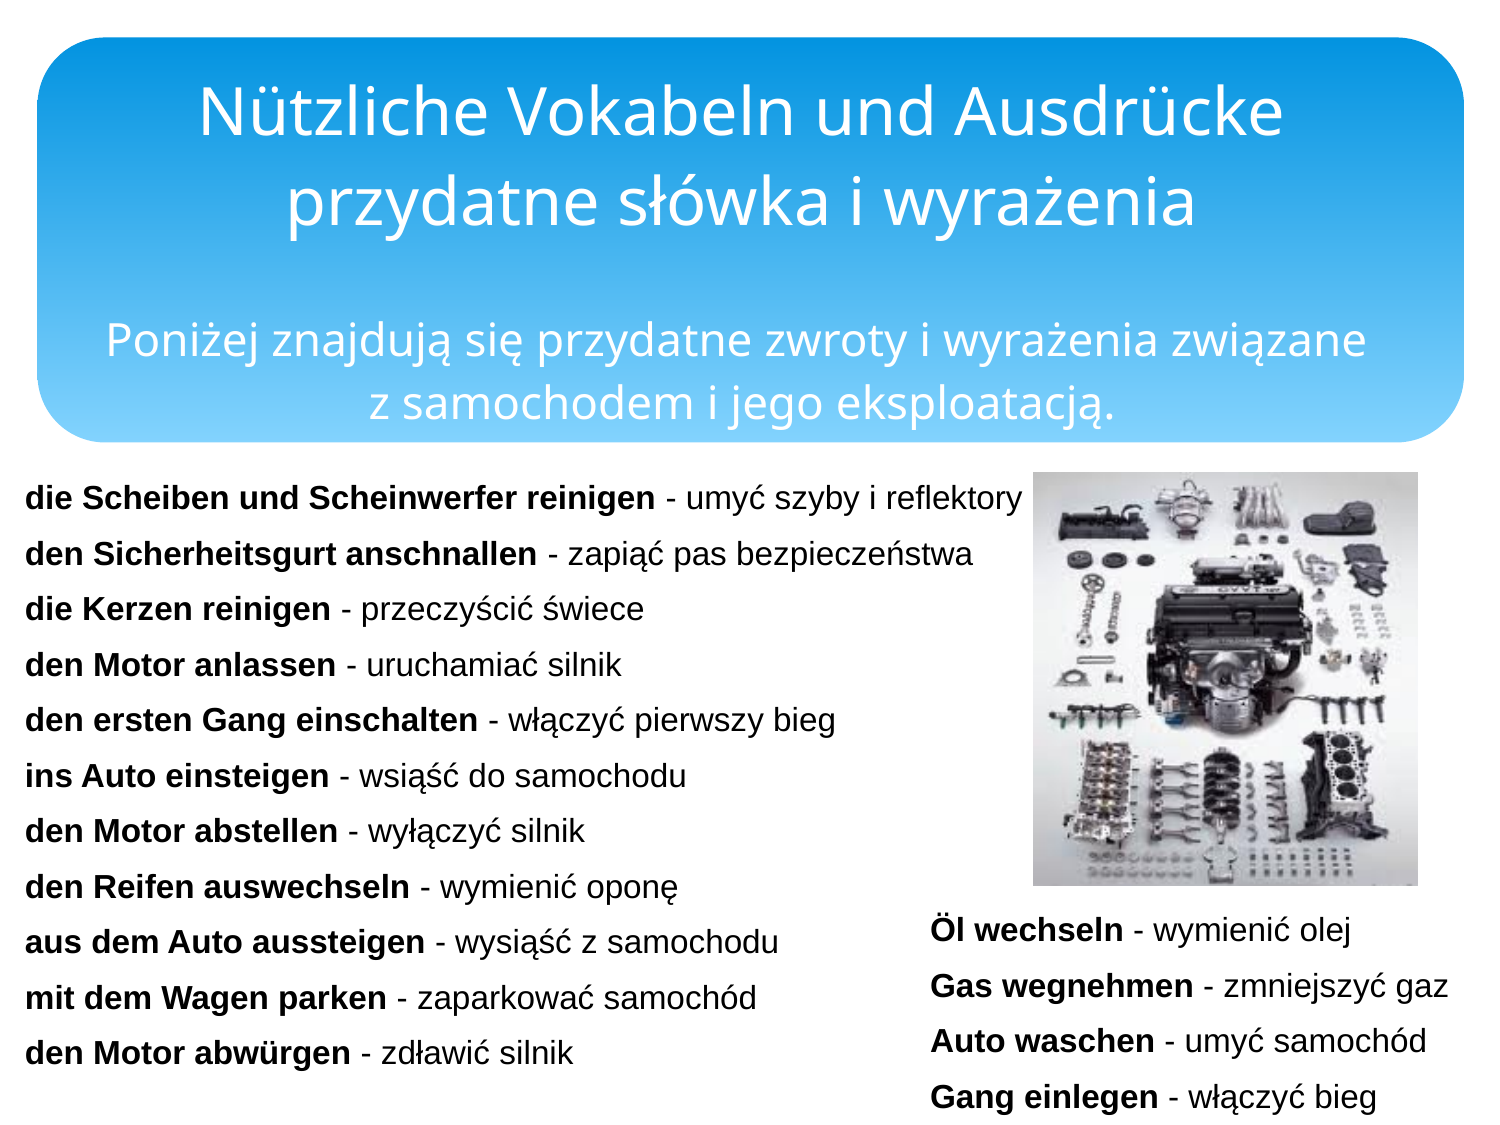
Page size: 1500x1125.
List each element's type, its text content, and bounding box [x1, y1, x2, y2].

subtitle die Scheiben und Scheinwerfer reinigen - umyć szyby i reflektory den Sicherheitsgurt anschnallen - zapiąć pas bezpieczeństwa die Kerzen reinigen - przeczyścić świece den Motor anlassen - uruchamiać silnik den ersten Gang einschalten - włączyć pierwszy bieg ins Auto einsteigen - wsiąść do samochodu den Motor abstellen - wyłączyć silnik den Reifen auswechseln - wymienić oponę aus dem Auto aussteigen - wysiąść z samochodu mit dem Wagen parken - zaparkować samochód den Motor abwürgen - zdławić silnik [24, 413, 1300, 1125]
title Nützliche Vokabeln und Ausdrücke przydatne słówka i wyrażenia Poniżej znajdują się przydatne zwroty i wyrażenia związane z samochodem i jego eksploatacją. [67, 83, 1418, 414]
picture [1033, 472, 1418, 886]
text_box Öl wechseln - wymienić olej Gas wegnehmen - zmniejszyć gaz Auto waschen - umyć samochód Gang einlegen - włączyć bieg [915, 885, 1466, 1112]
